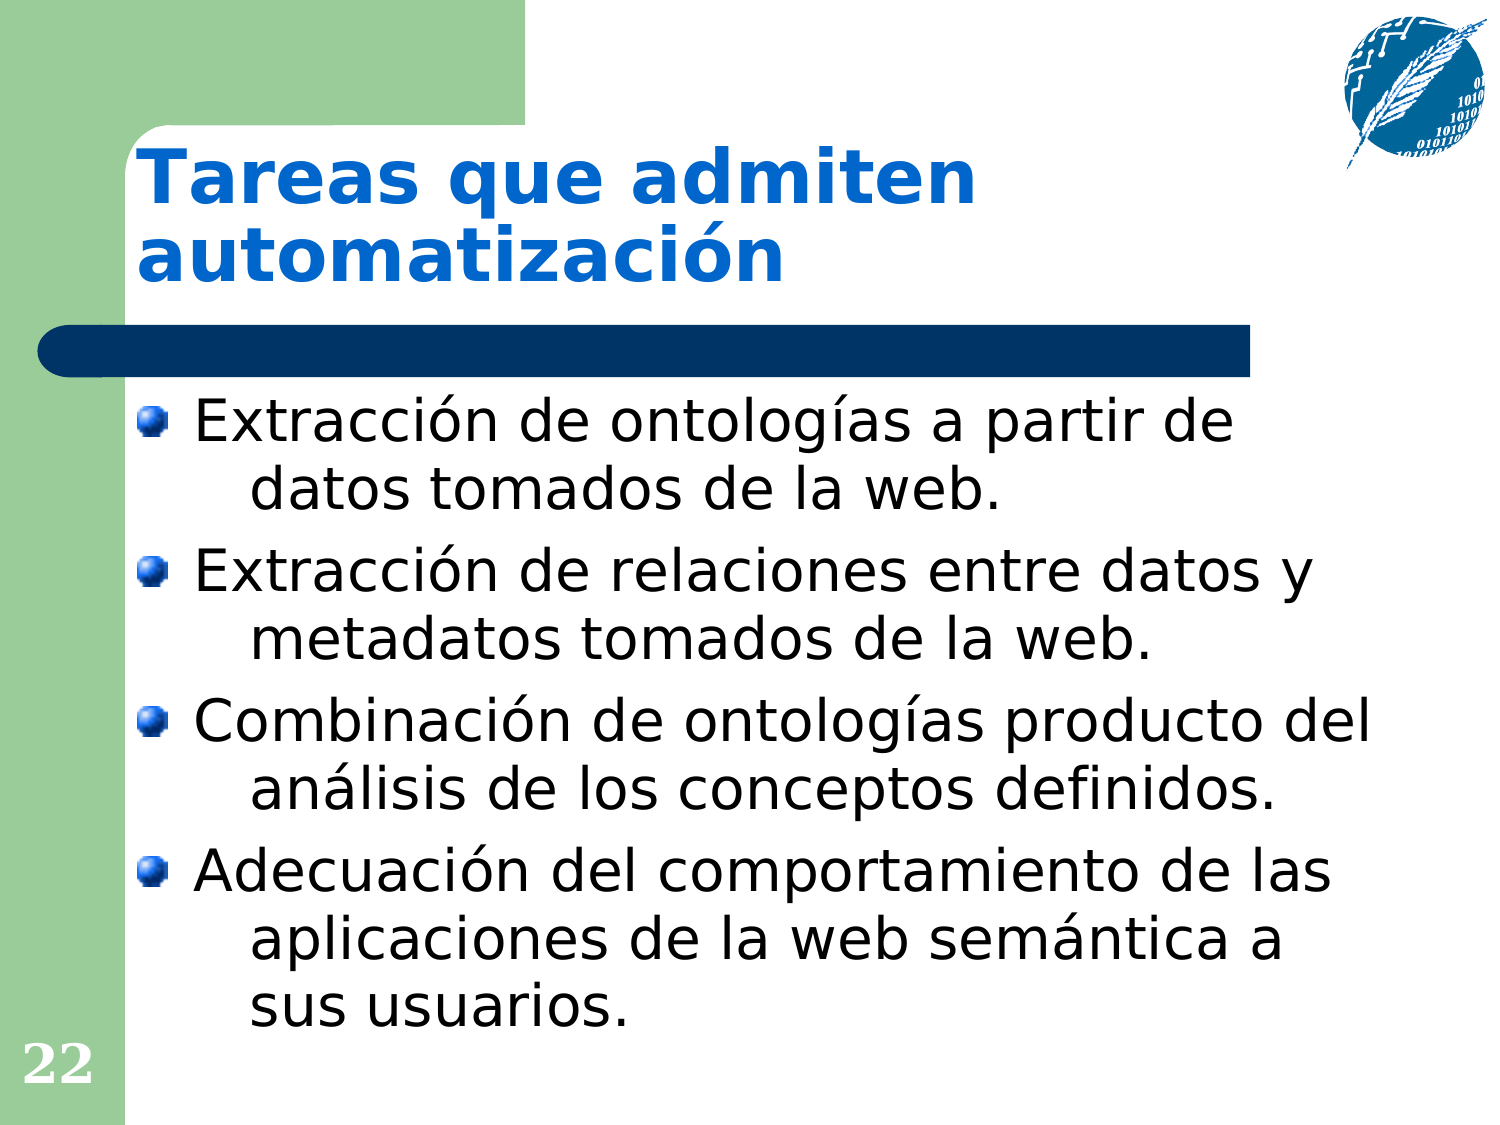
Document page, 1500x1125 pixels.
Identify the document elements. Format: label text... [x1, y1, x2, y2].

list Extracción de ontologías a partir de datos tomados de la web. Extracción de relaciones entre datos y metadatos tomados de la web. Combinación de ontologías producto del análisis de los conceptos definidos. Adecuación del comportamiento de las aplicaciones de la web semántica a sus usuarios. [137, 387, 1400, 1045]
picture [1341, 15, 1487, 172]
title Tareas que admiten automatización [136, 135, 1414, 302]
picture [1433, 139, 1440, 147]
picture [1416, 140, 1425, 149]
picture [1427, 138, 1431, 148]
picture [1436, 127, 1450, 136]
